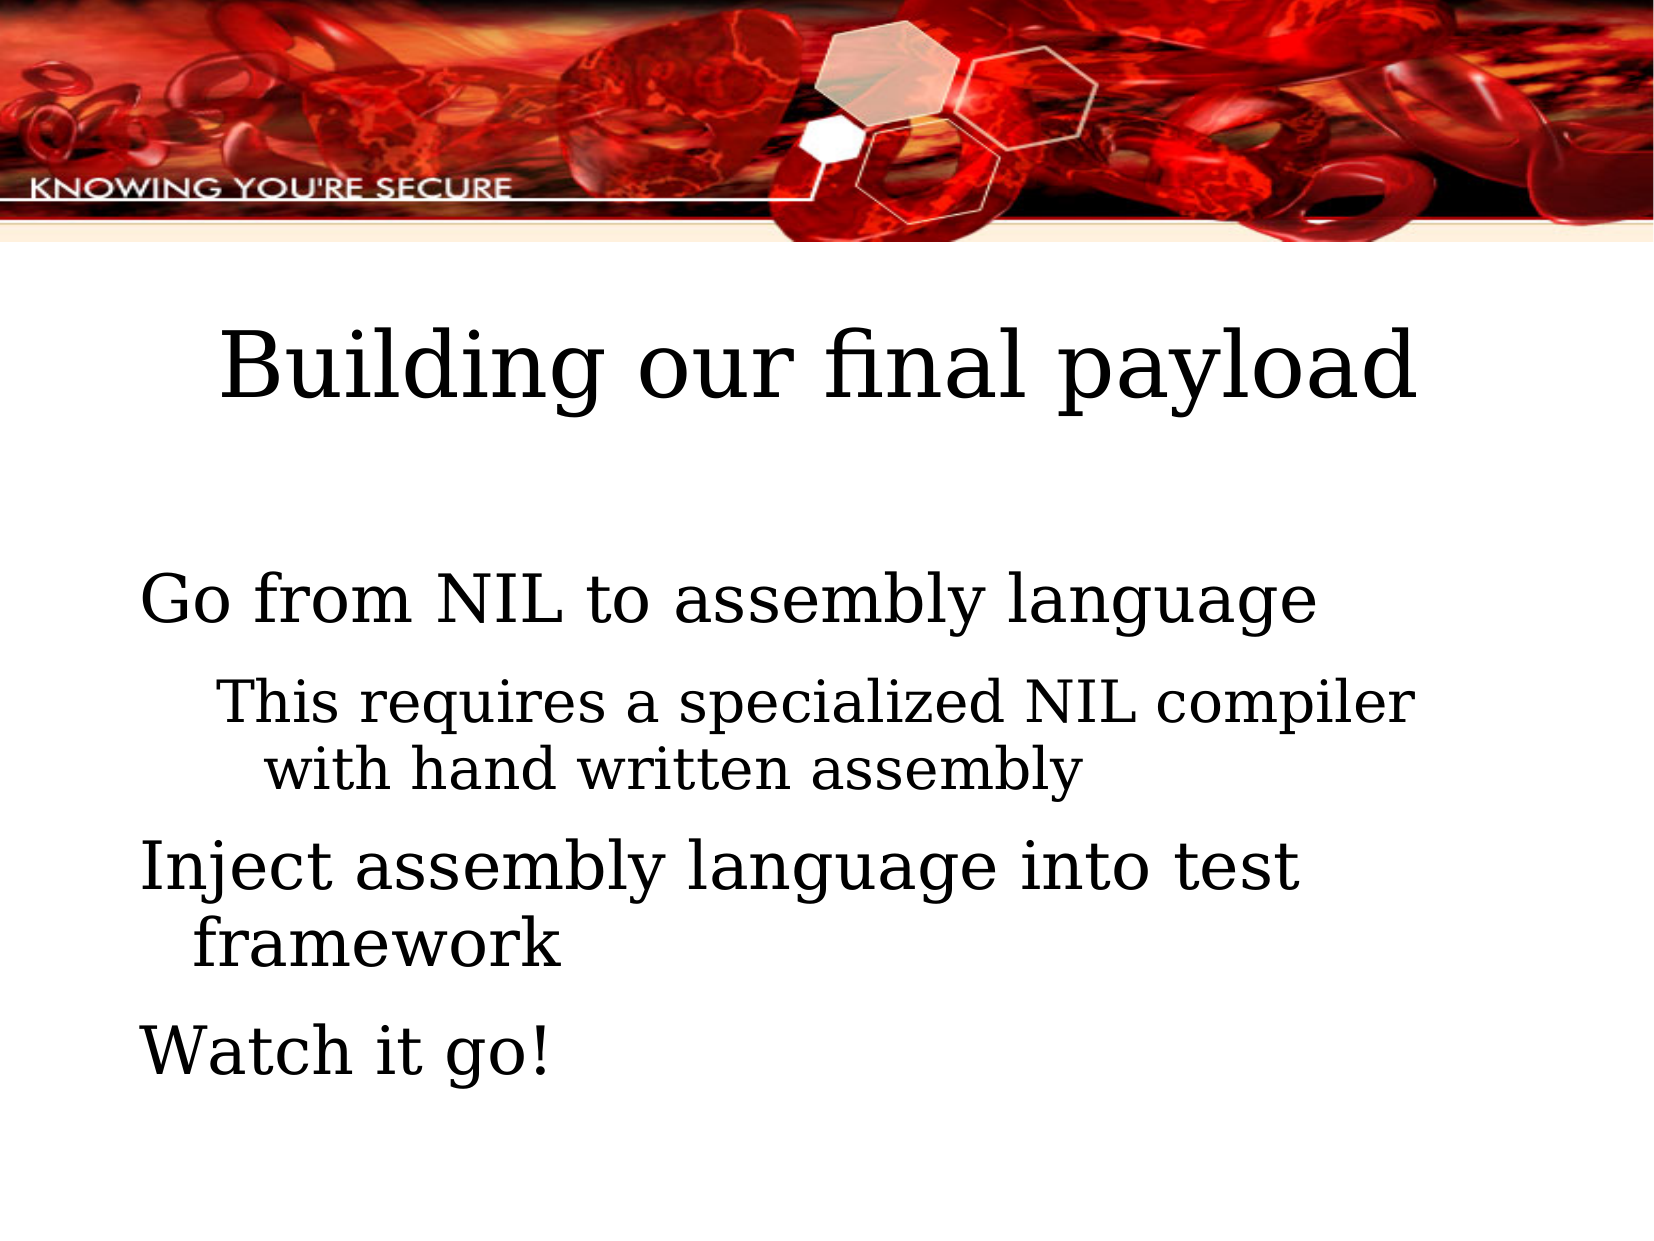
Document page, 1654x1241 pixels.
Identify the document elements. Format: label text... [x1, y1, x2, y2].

list Go from NIL to assembly language This requires a specialized NIL compiler with hand written assembly Inject assembly language into test framework Watch it go! [121, 560, 1534, 1127]
picture [0, 0, 1654, 242]
title Building our final payload [113, 261, 1526, 470]
